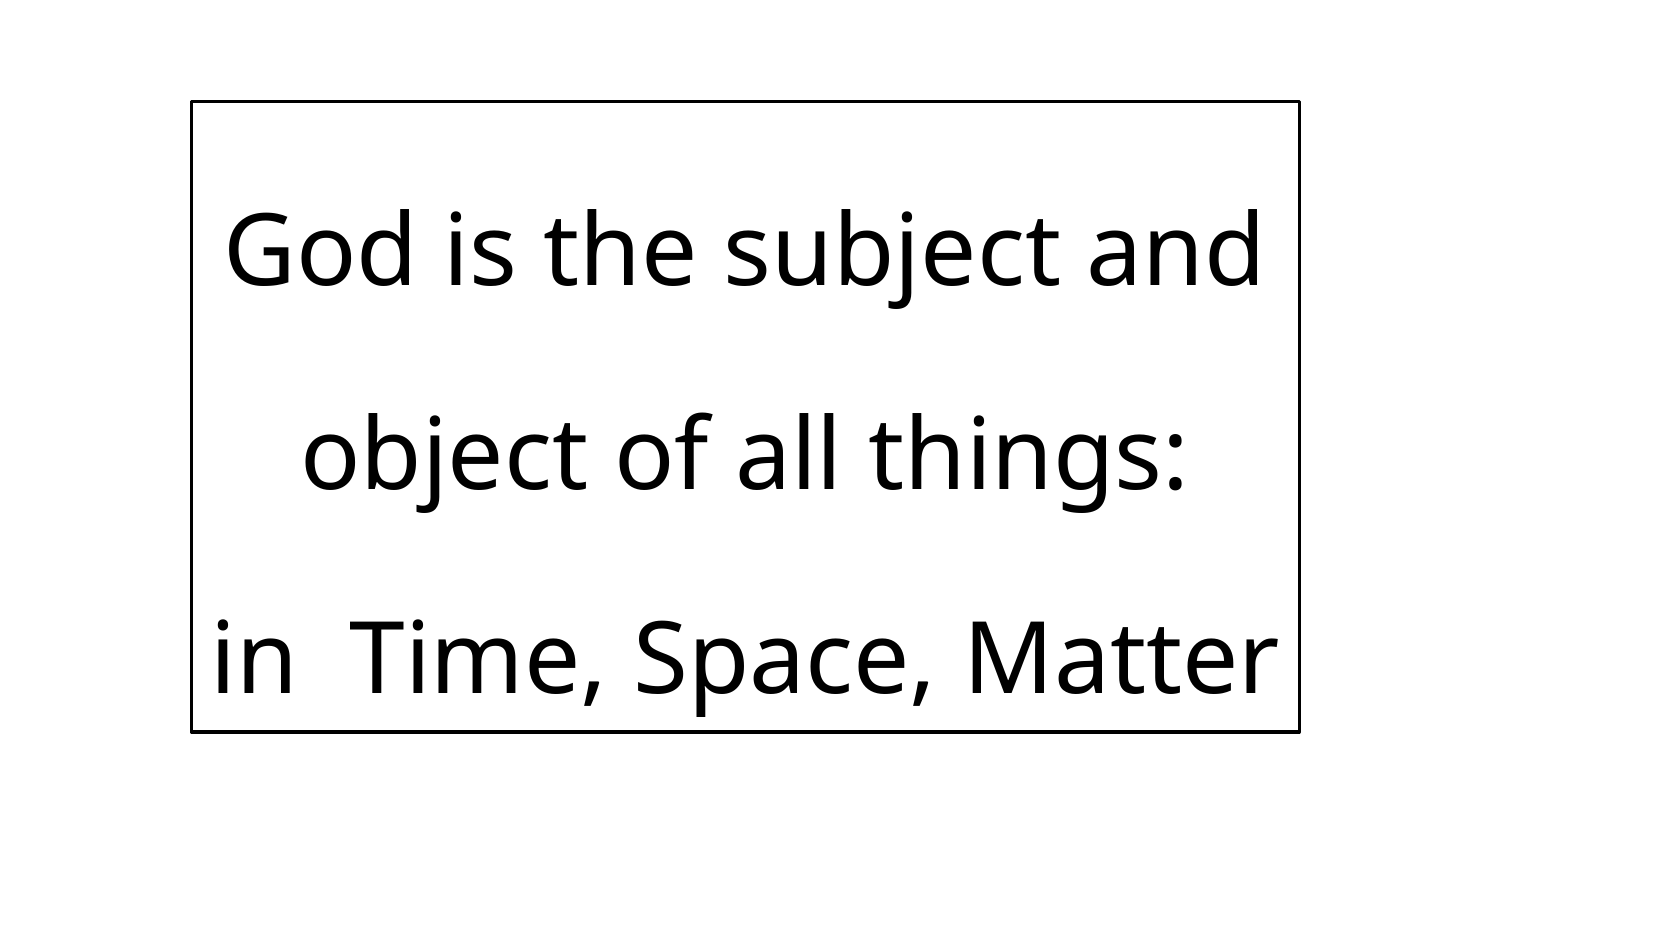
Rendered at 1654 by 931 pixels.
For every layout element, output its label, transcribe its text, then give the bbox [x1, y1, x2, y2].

text_box God is the subject and object of all things: in Time, Space, Matter [191, 101, 1300, 669]
